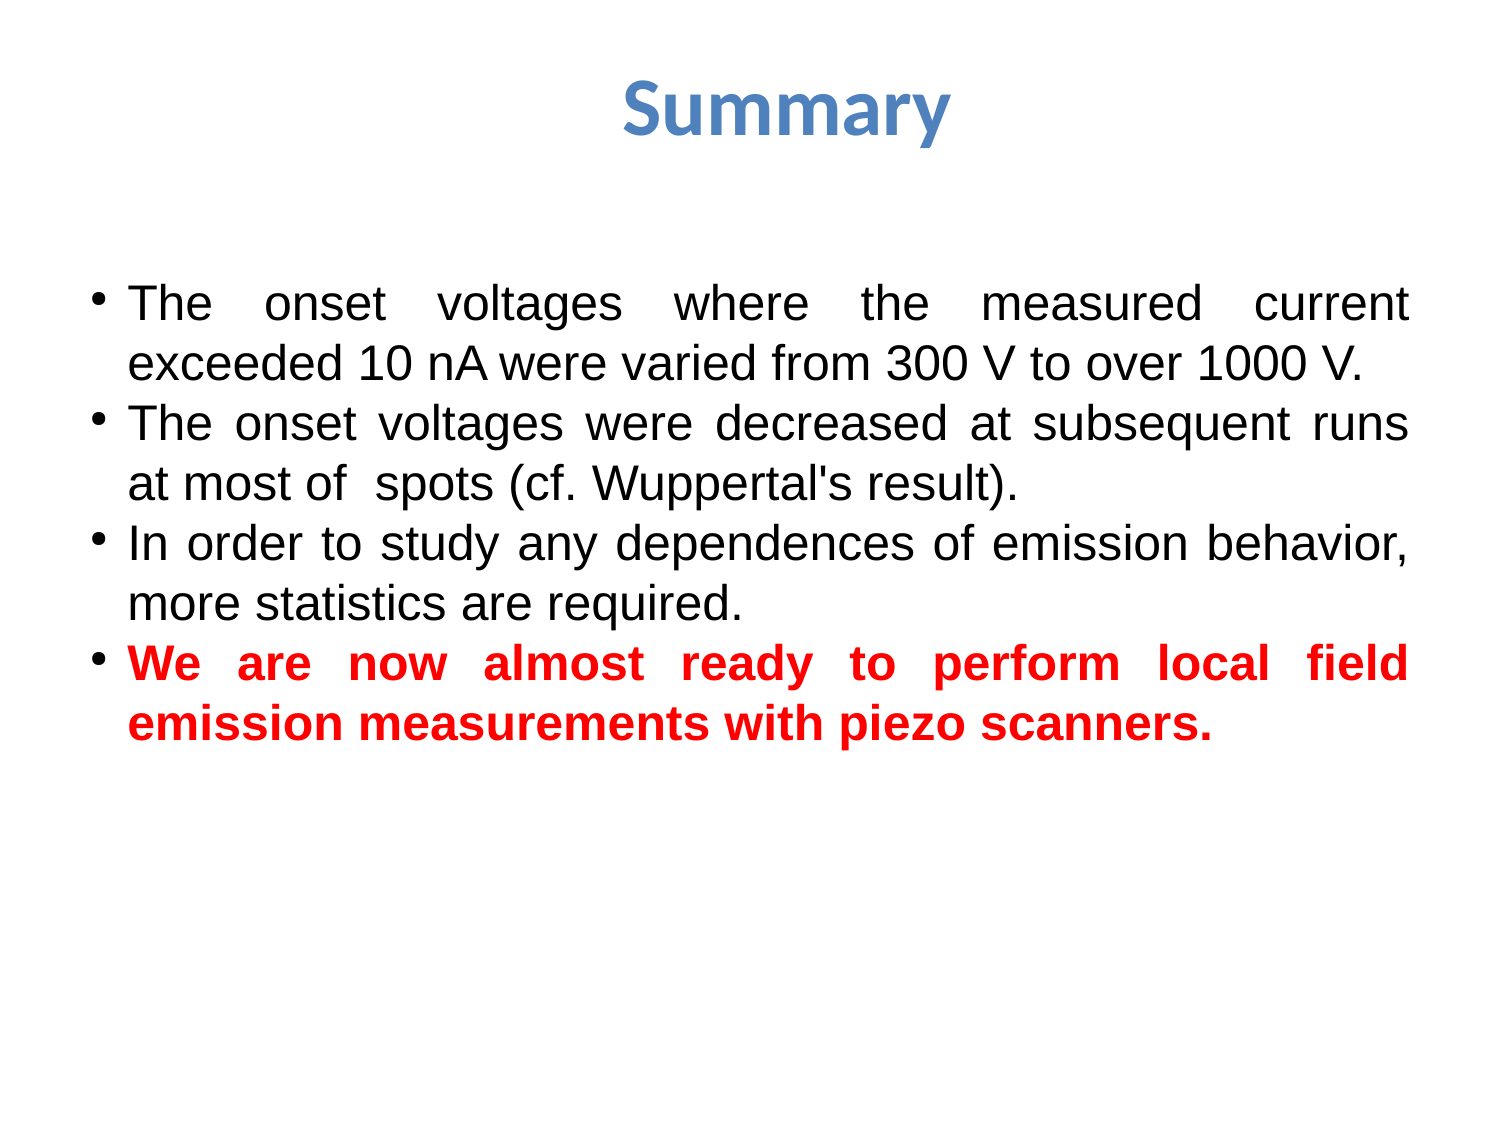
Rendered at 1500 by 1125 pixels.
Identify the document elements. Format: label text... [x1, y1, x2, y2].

text_box Summary [75, 45, 1500, 233]
text_box The onset voltages where the measured current exceeded 10 nA were varied from 300 V to over 1000 V. The onset voltages were decreased at subsequent runs at most of spots (cf. Wuppertal's result). In order to study any dependences of emission behavior, more statistics are required. We are now almost ready to perform local field emission measurements with piezo scanners. [75, 262, 1425, 863]
